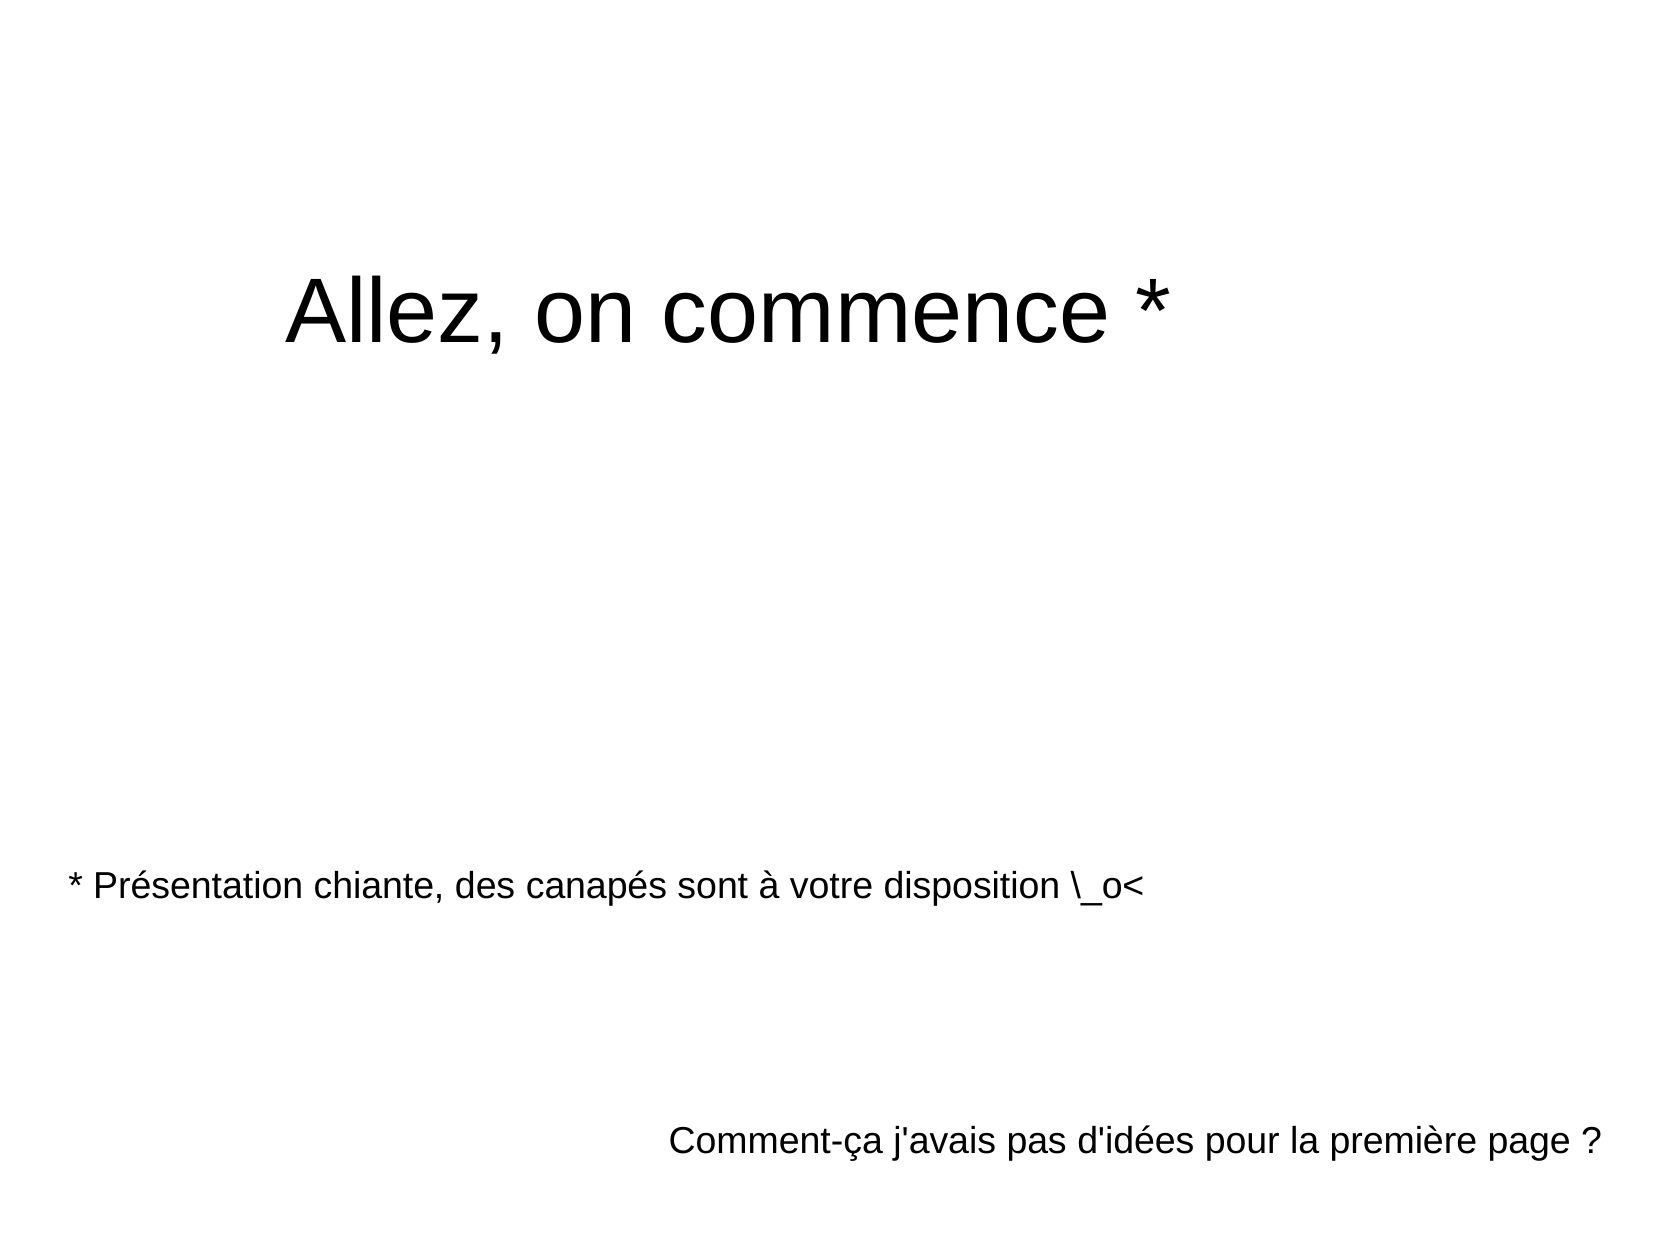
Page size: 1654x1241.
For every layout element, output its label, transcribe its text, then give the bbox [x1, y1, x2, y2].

text_box Allez, on commence * [270, 251, 1188, 370]
text_box Comment-ça j'avais pas d'idées pour la première page ? [653, 1111, 1618, 1169]
text_box * Présentation chiante, des canapés sont à votre disposition \_o< [53, 857, 1161, 915]
